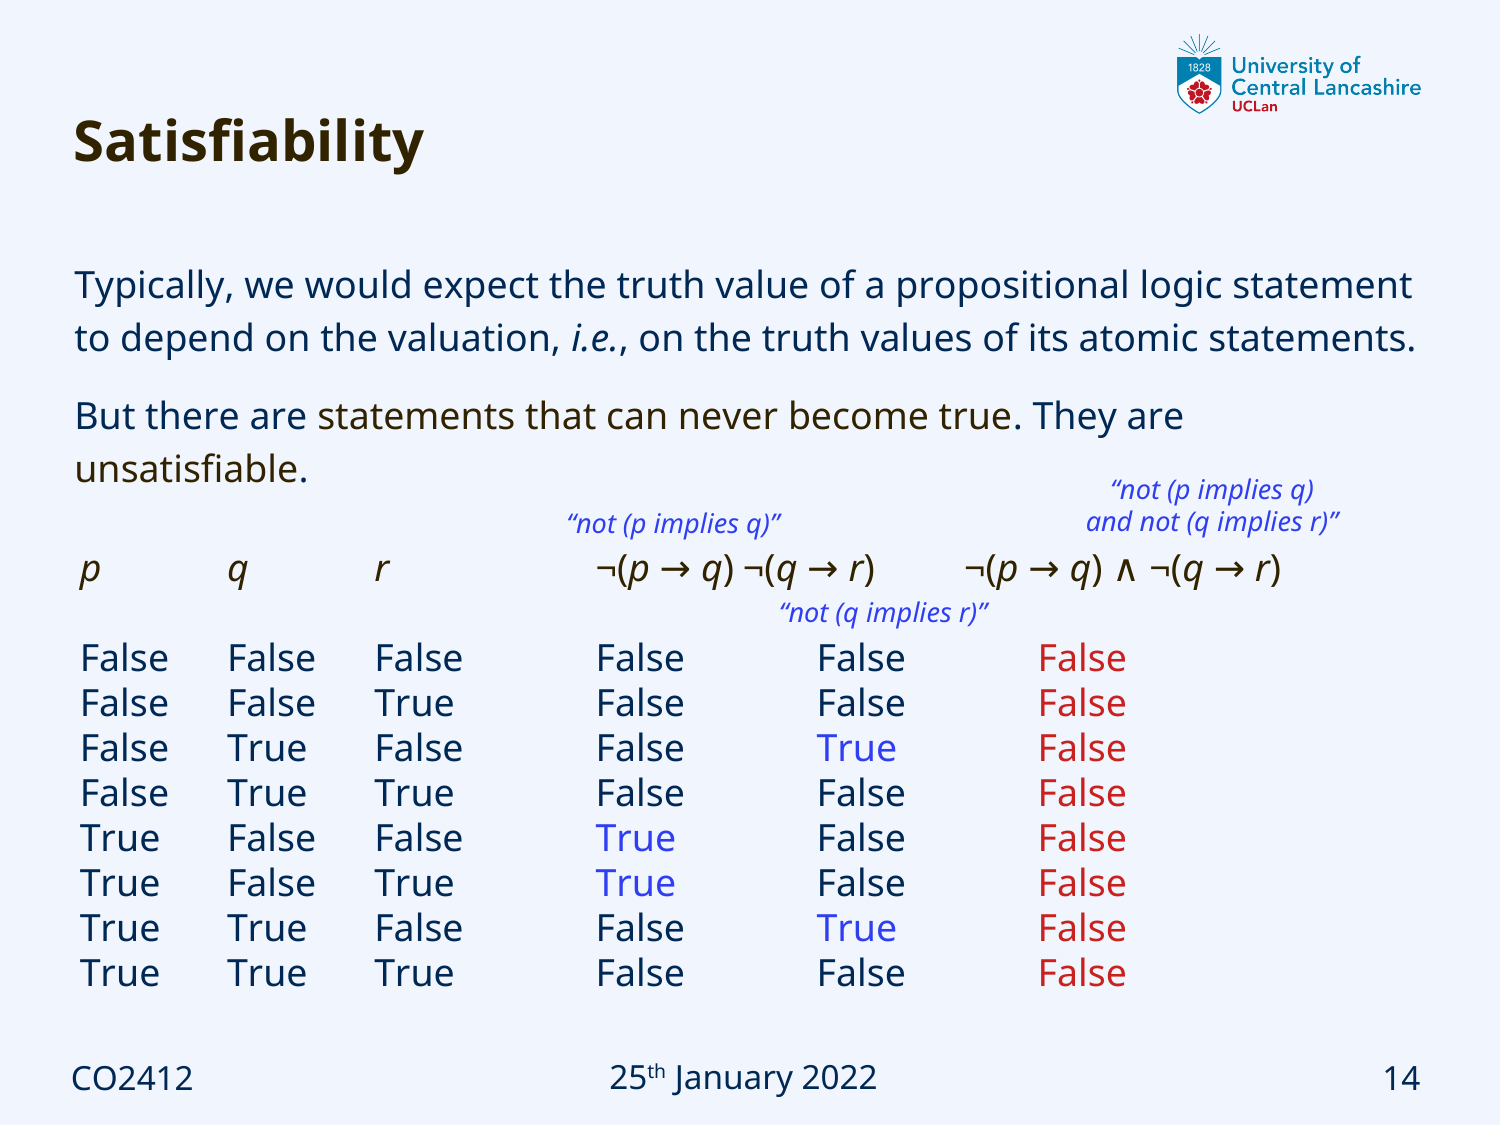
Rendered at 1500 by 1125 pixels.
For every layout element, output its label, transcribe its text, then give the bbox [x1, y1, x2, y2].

picture [1177, 34, 1421, 54]
text_box Typically, we would expect the truth value of a propositional logic statement to depend on the valuation, i.e., on the truth values of its atomic statements. But there are statements that can never become true. They are unsatisfiable. [59, 245, 1435, 495]
text_box “not (p implies q) and not (q implies r)” [1021, 464, 1403, 545]
text_box “not (p implies q)” [532, 499, 814, 560]
title Satisfiability [58, 54, 1500, 224]
text_box p q r ¬(p → q) ¬(q → r) ¬(p → q) ∧ ¬(q → r) False False False False False False False False True False False False False True False False True False False True True False False False True False False True False False True False True True False False True True False False True False True True True False False False [64, 536, 1420, 1002]
text_box “not (q implies r)” [742, 588, 1024, 649]
